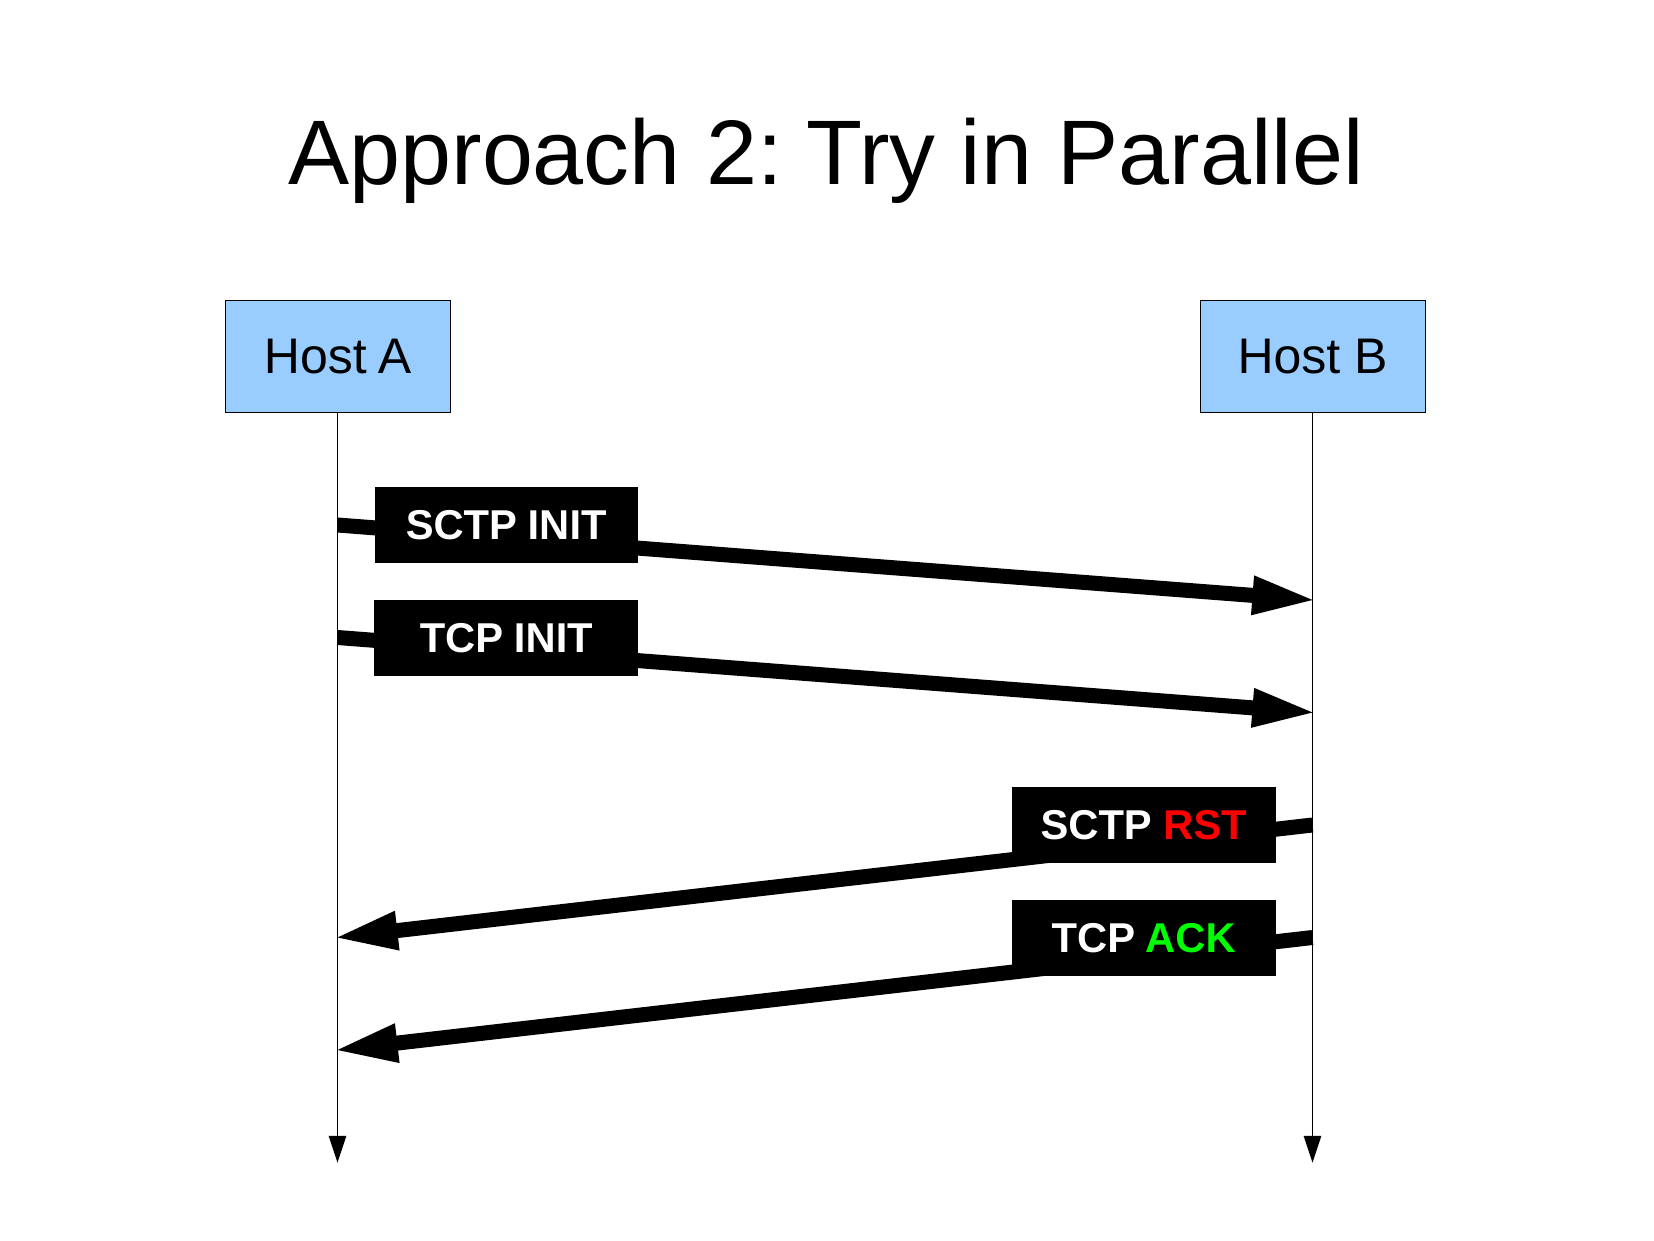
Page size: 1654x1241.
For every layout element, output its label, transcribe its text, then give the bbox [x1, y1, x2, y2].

text_box SCTP RST [1012, 787, 1276, 863]
text_box TCP INIT [374, 600, 638, 676]
text_box Host A [225, 300, 451, 413]
text_box SCTP INIT [375, 487, 638, 563]
title Approach 2: Try in Parallel [82, 49, 1571, 257]
text_box Host B [1200, 300, 1426, 413]
text_box TCP ACK [1012, 900, 1276, 976]
